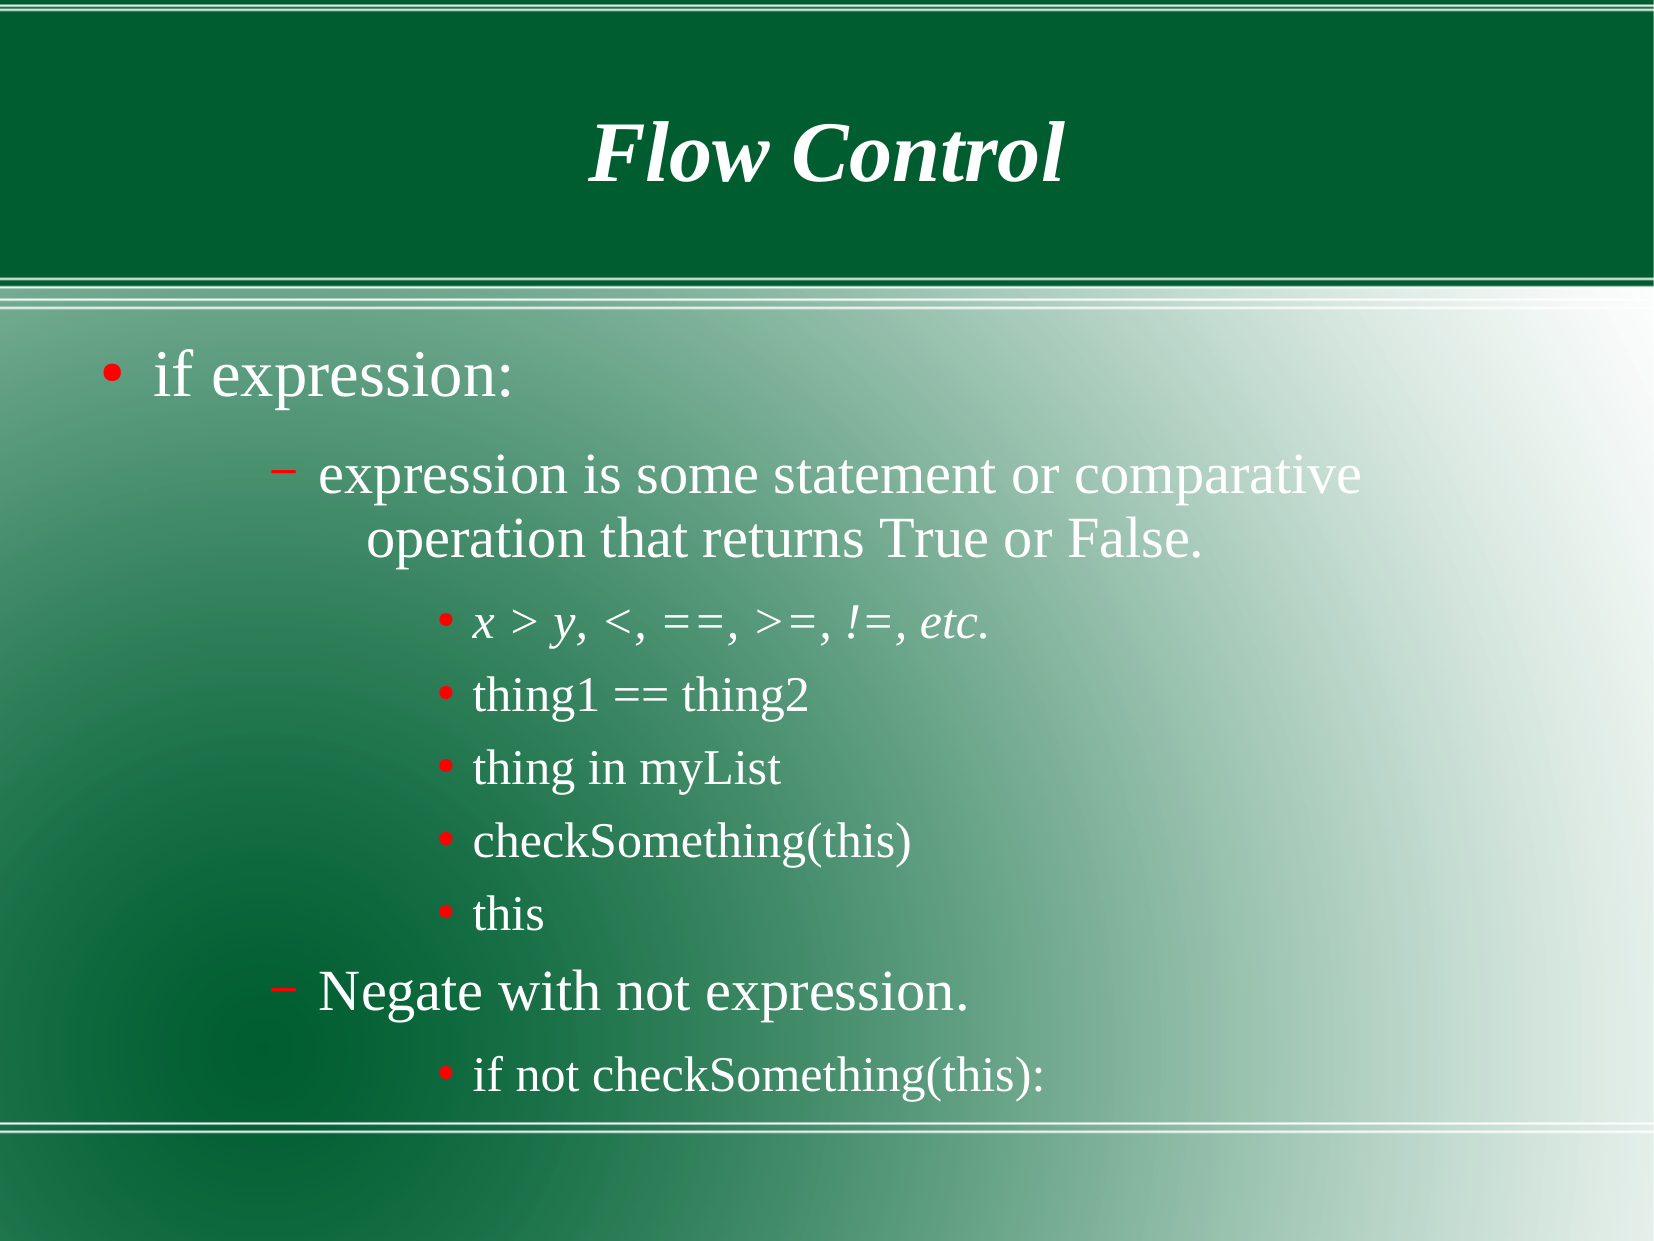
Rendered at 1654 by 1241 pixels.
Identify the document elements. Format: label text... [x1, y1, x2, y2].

picture [0, 0, 1654, 1241]
title Flow Control [82, 49, 1571, 257]
list if expression: expression is some statement or comparative operation that returns True or False. x > y, <, ==, >=, !=, etc. thing1 == thing2 thing in myList checkSomething(this) this Negate with not expression. if not checkSomething(this): [82, 337, 1571, 1156]
